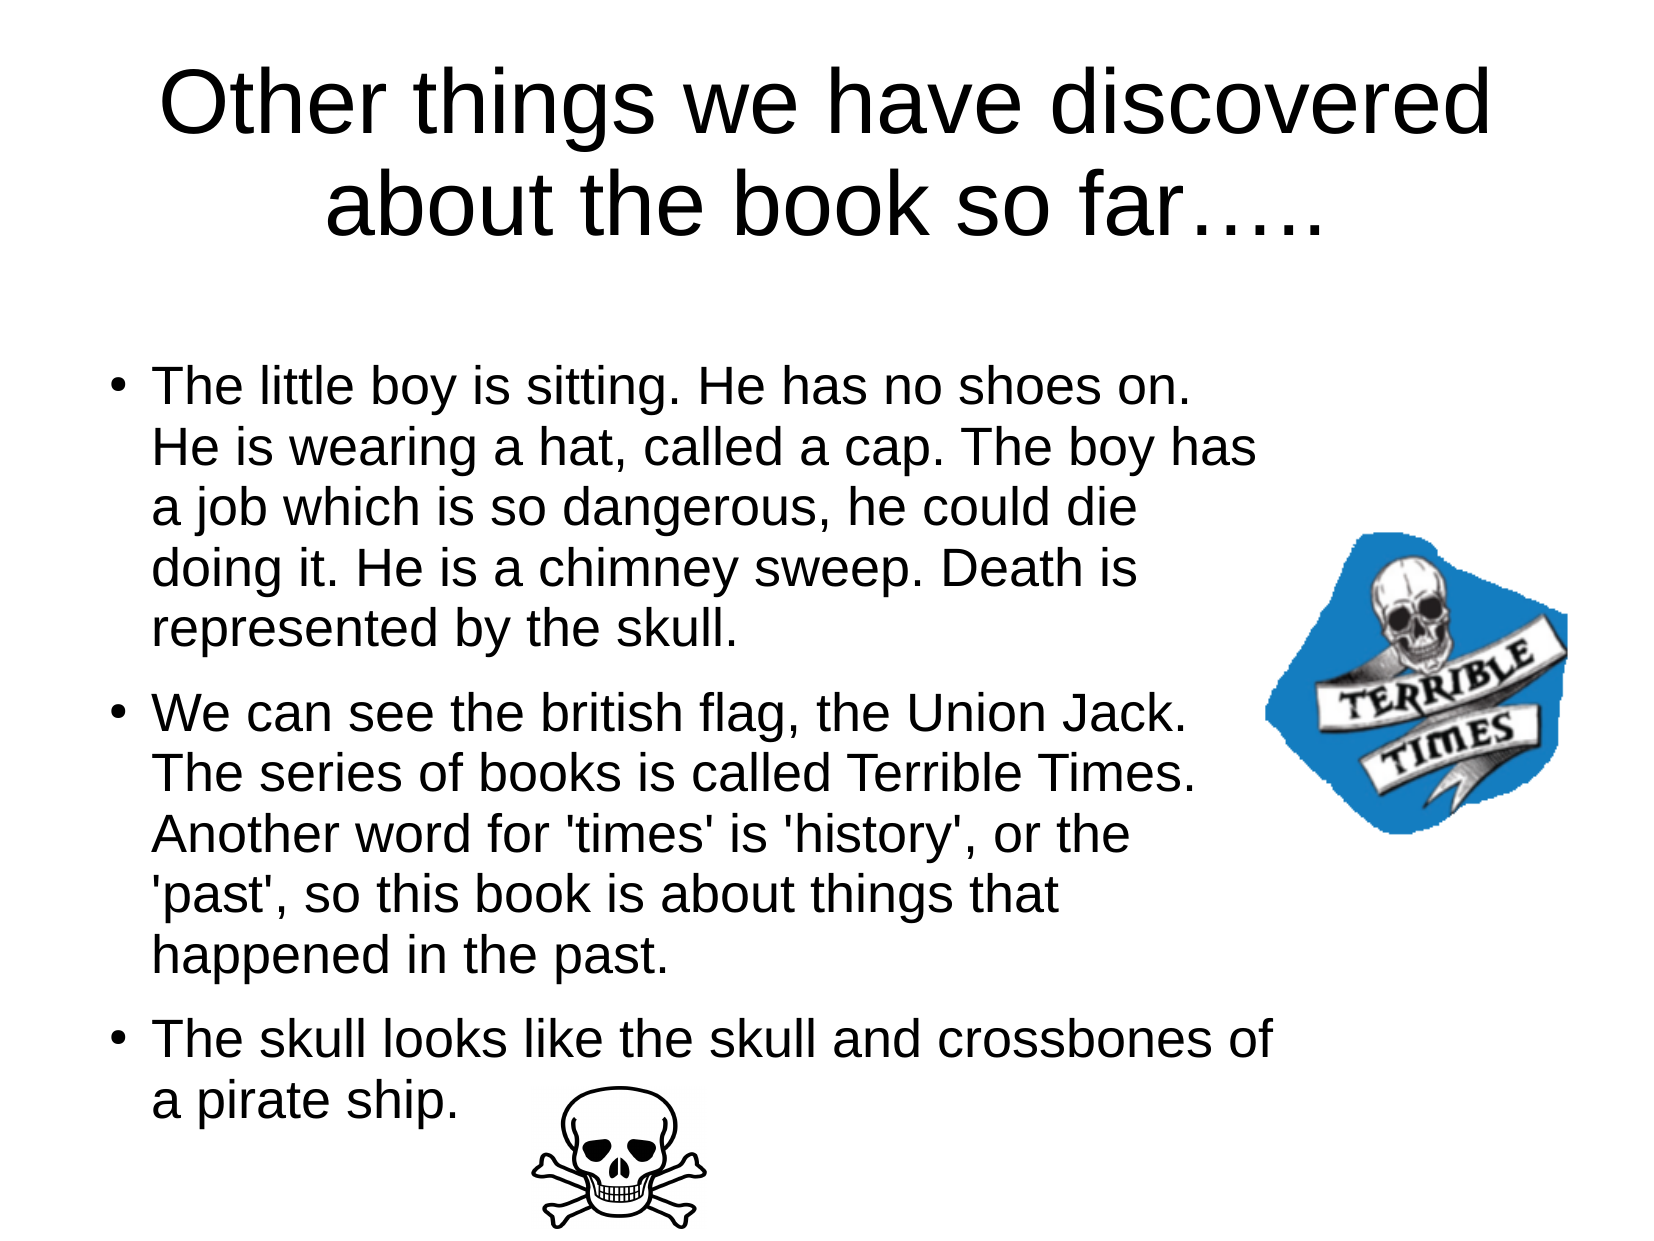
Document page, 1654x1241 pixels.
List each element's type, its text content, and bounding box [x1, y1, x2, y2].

title Other things we have discovered about the book so far….. [82, 49, 1571, 257]
picture [1264, 531, 1571, 838]
list The little boy is sitting. He has no shoes on. He is wearing a hat, called a cap. The boy has a job which is so dangerous, he could die doing it. He is a chimney sweep. Death is represented by the skull. We can see the british flag, the Union Jack. The series of books is called Terrible Times. Another word for 'times' is 'history', or the 'past', so this book is about things that happened in the past. The skull looks like the skull and crossbones of a pirate ship. [94, 355, 1276, 1134]
picture [531, 1086, 707, 1229]
